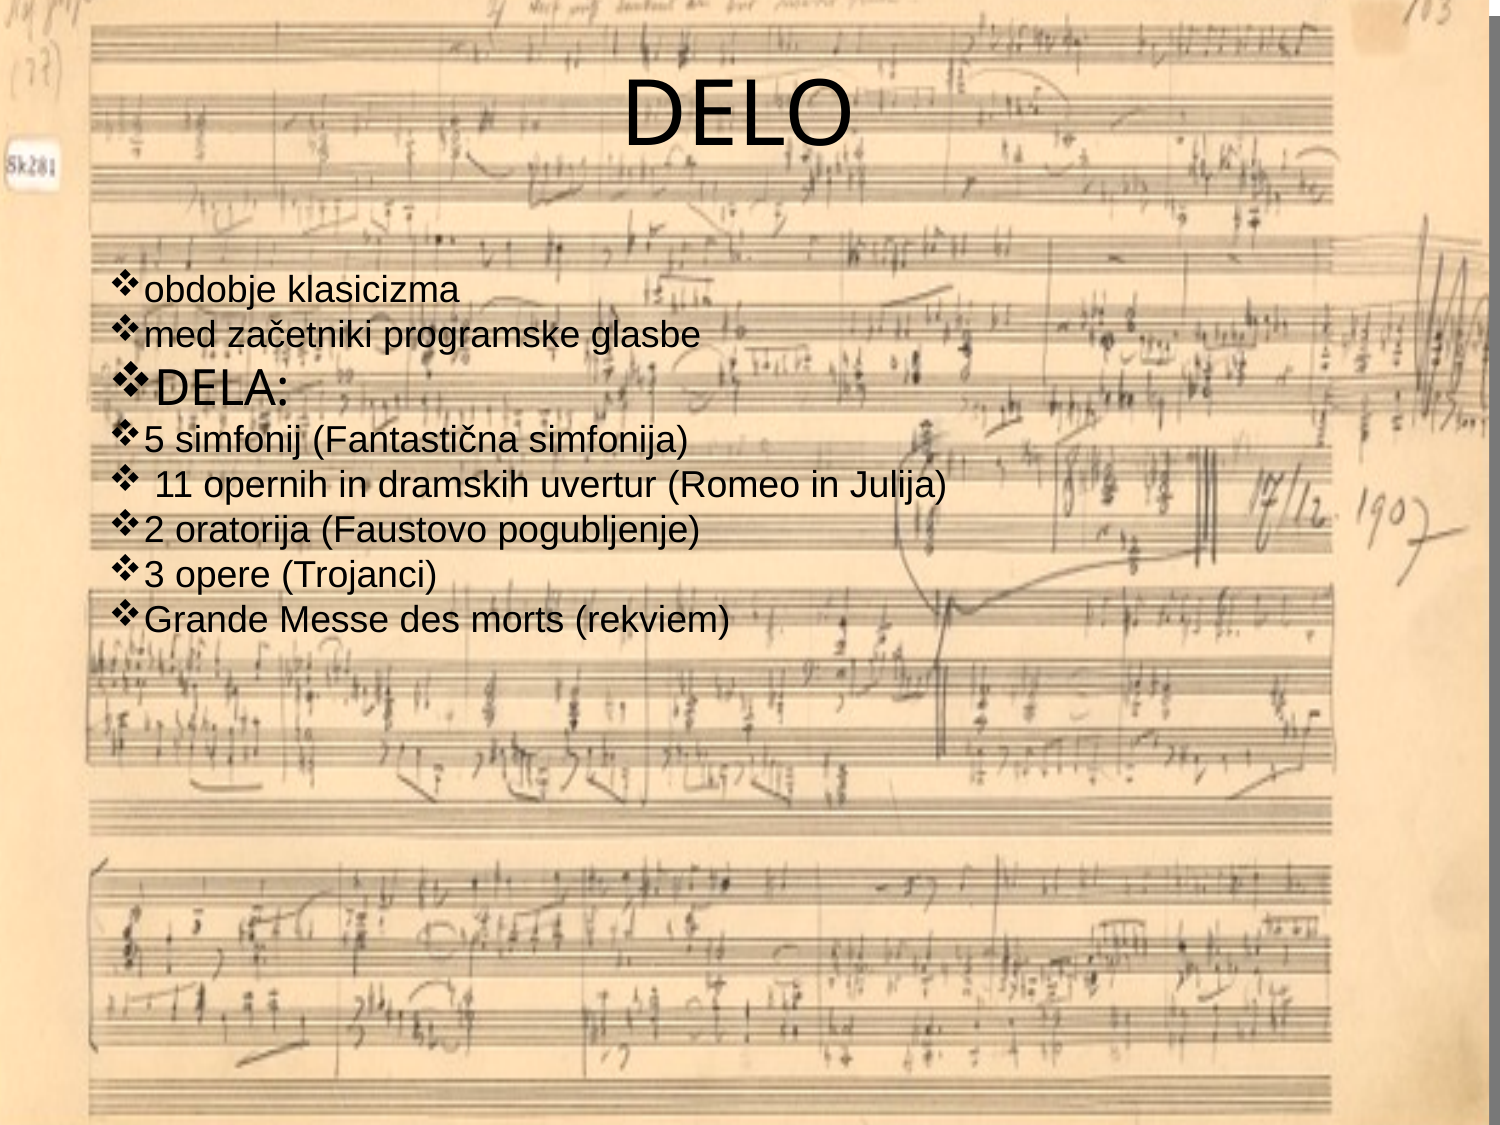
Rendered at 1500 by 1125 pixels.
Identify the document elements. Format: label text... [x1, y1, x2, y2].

text_box DELO [269, 46, 1207, 172]
text_box obdobje klasicizma med začetniki programske glasbe DELA: 5 simfonij (Fantastična simfonija) 11 opernih in dramskih uvertur (Romeo in Julija) 2 oratorija (Faustovo pogubljenje) 3 opere (Trojanci) Grande Messe des morts (rekviem) [93, 257, 1336, 738]
picture [0, 0, 1490, 1125]
